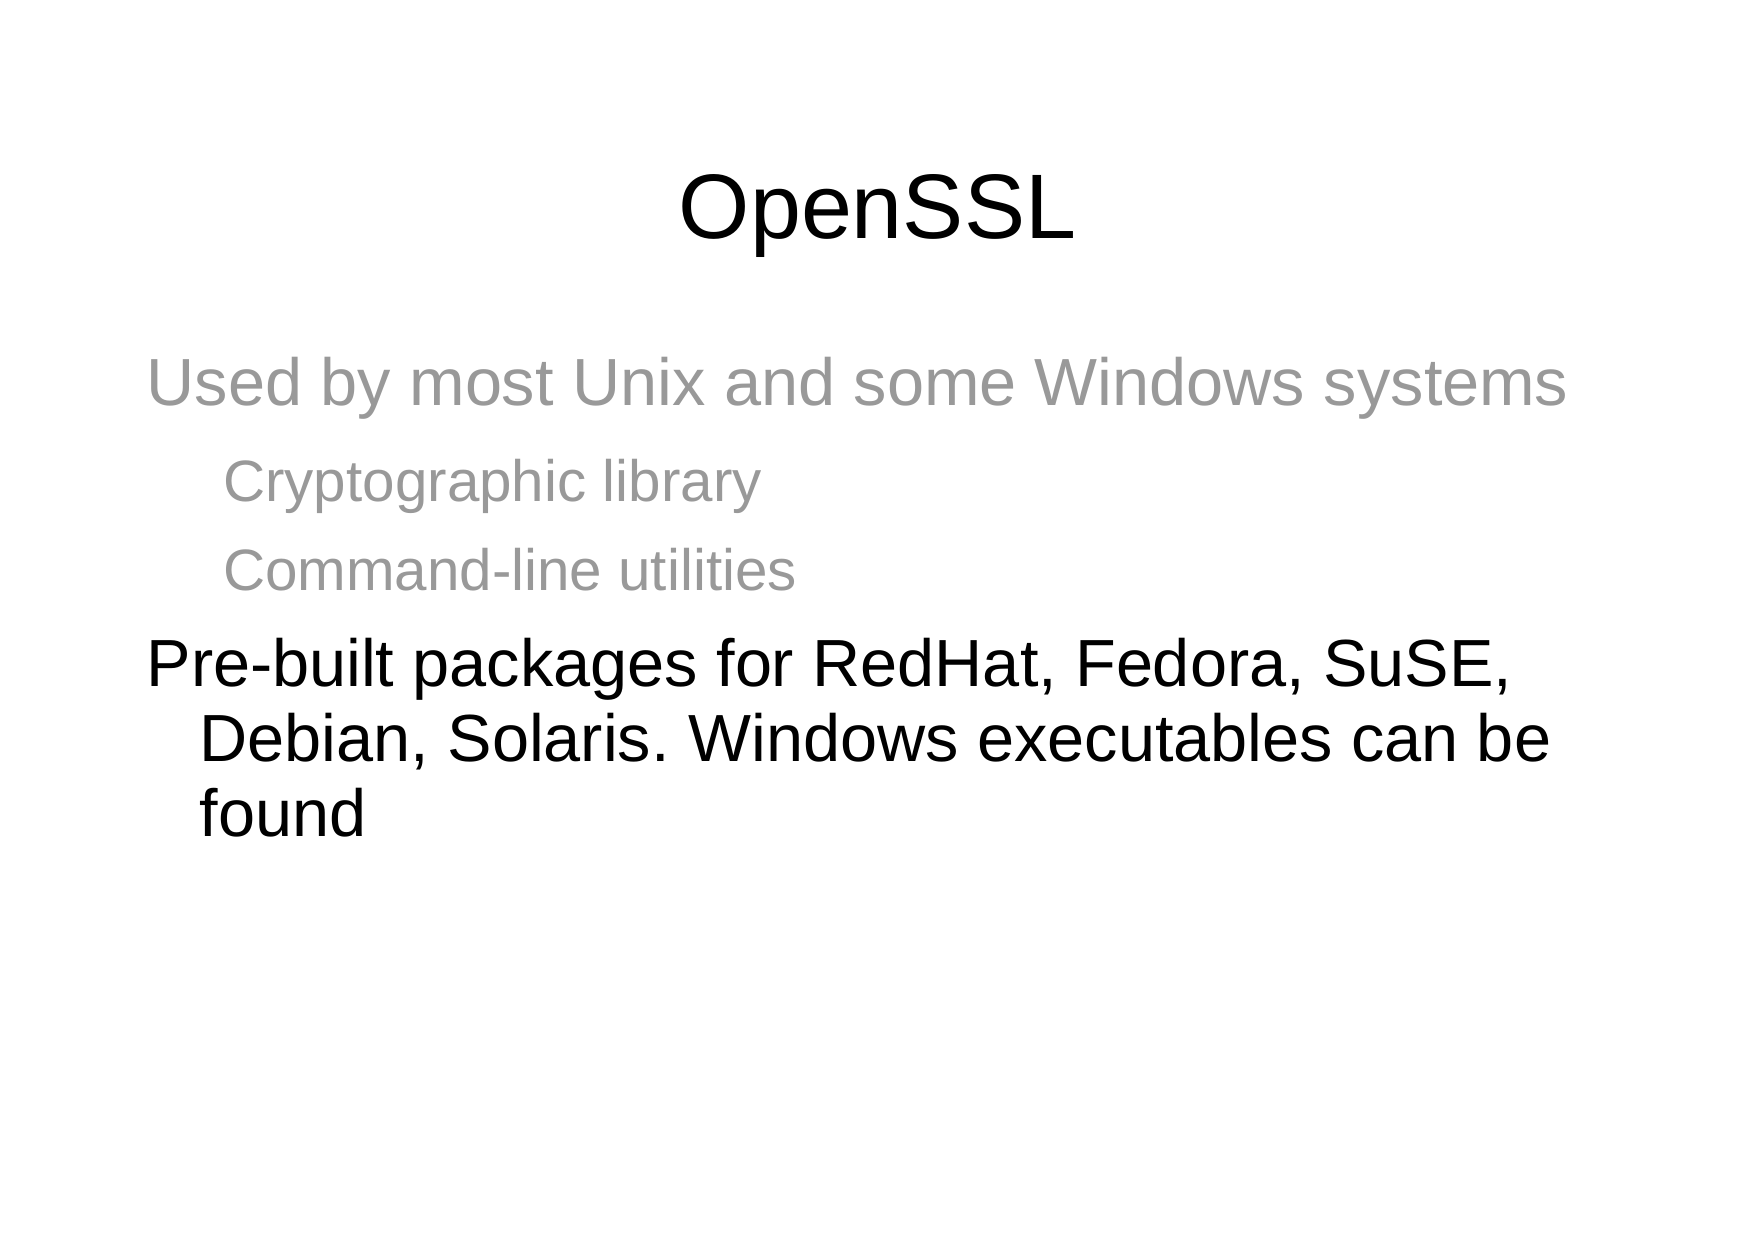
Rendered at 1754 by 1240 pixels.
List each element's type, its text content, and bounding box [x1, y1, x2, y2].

title OpenSSL [128, 102, 1627, 310]
list Used by most Unix and some Windows systems Cryptographic library Command-line utilities Pre-built packages for RedHat, Fedora, SuSE, Debian, Solaris. Windows executables can be found [128, 344, 1627, 1126]
